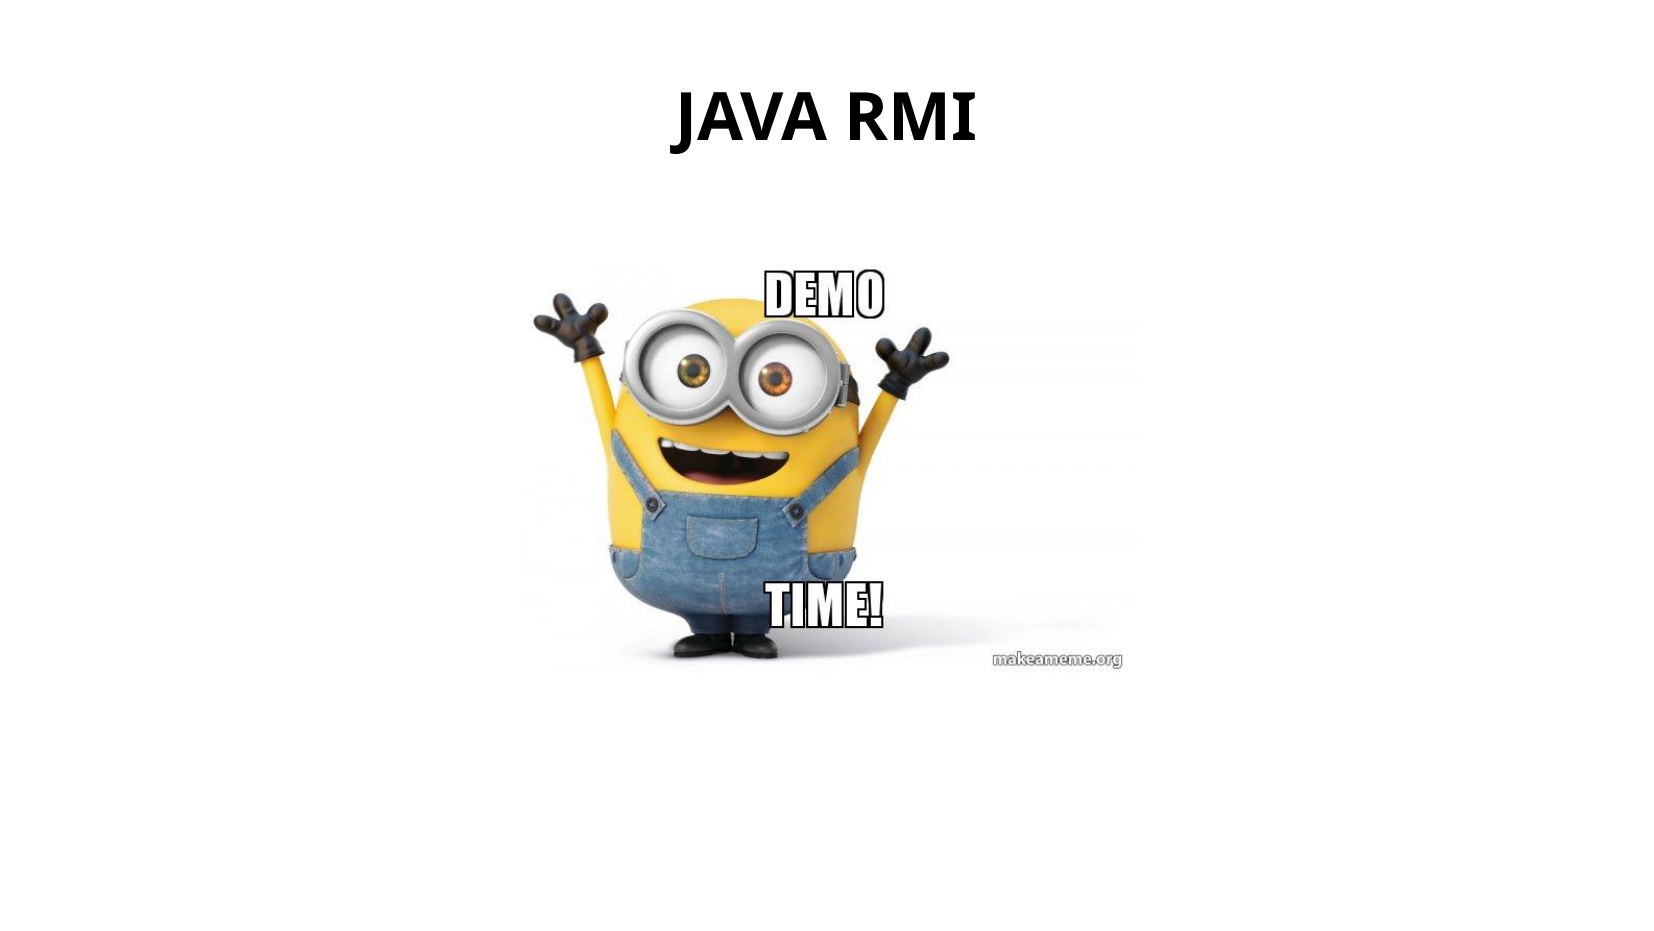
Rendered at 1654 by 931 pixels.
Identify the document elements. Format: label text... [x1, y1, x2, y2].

picture [514, 256, 1140, 674]
title JAVA RMI [82, 36, 1571, 193]
